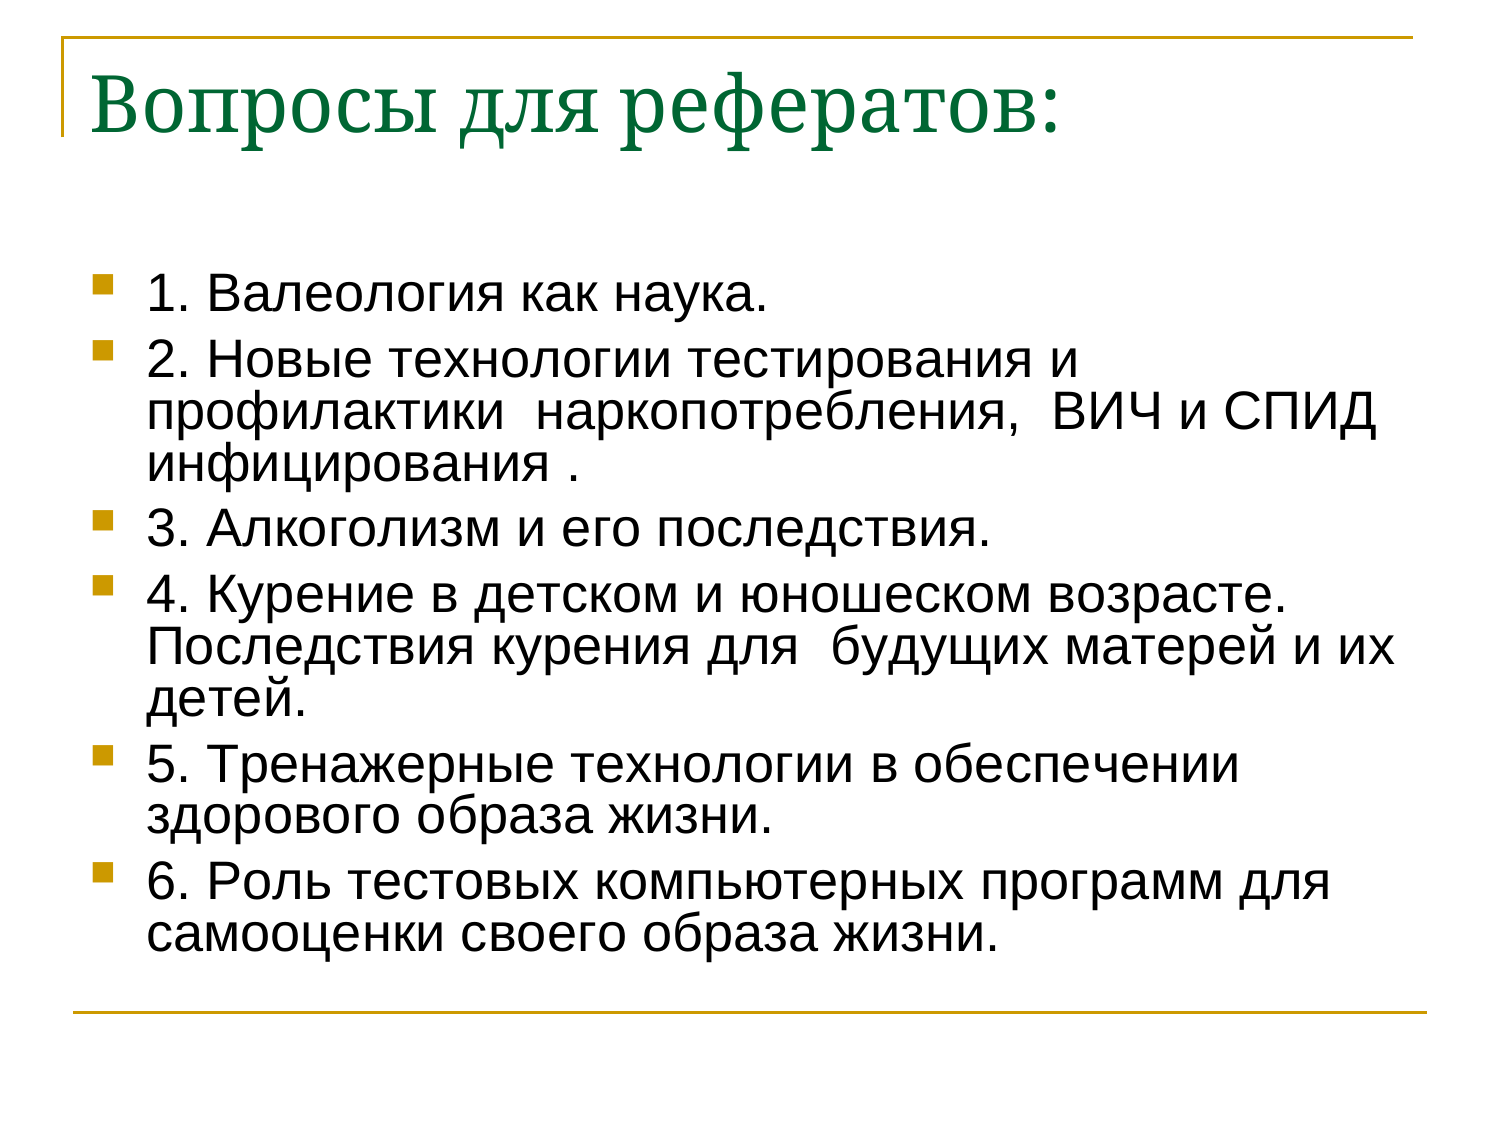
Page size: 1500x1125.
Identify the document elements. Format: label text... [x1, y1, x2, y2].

title Вопросы для рефератов: [75, 45, 1426, 233]
list 1. Валеология как наука. 2. Новые технологии тестирования и профилактики наркопотребления, ВИЧ и СПИД инфицирования . 3. Алкоголизм и его последствия. 4. Курение в детском и юношеском возрасте. Последствия курения для будущих матерей и их детей. 5. Тренажерные технологии в обеспечении здорового образа жизни. 6. Роль тестовых компьютерных программ для самооценки своего образа жизни. [75, 262, 1426, 1006]
